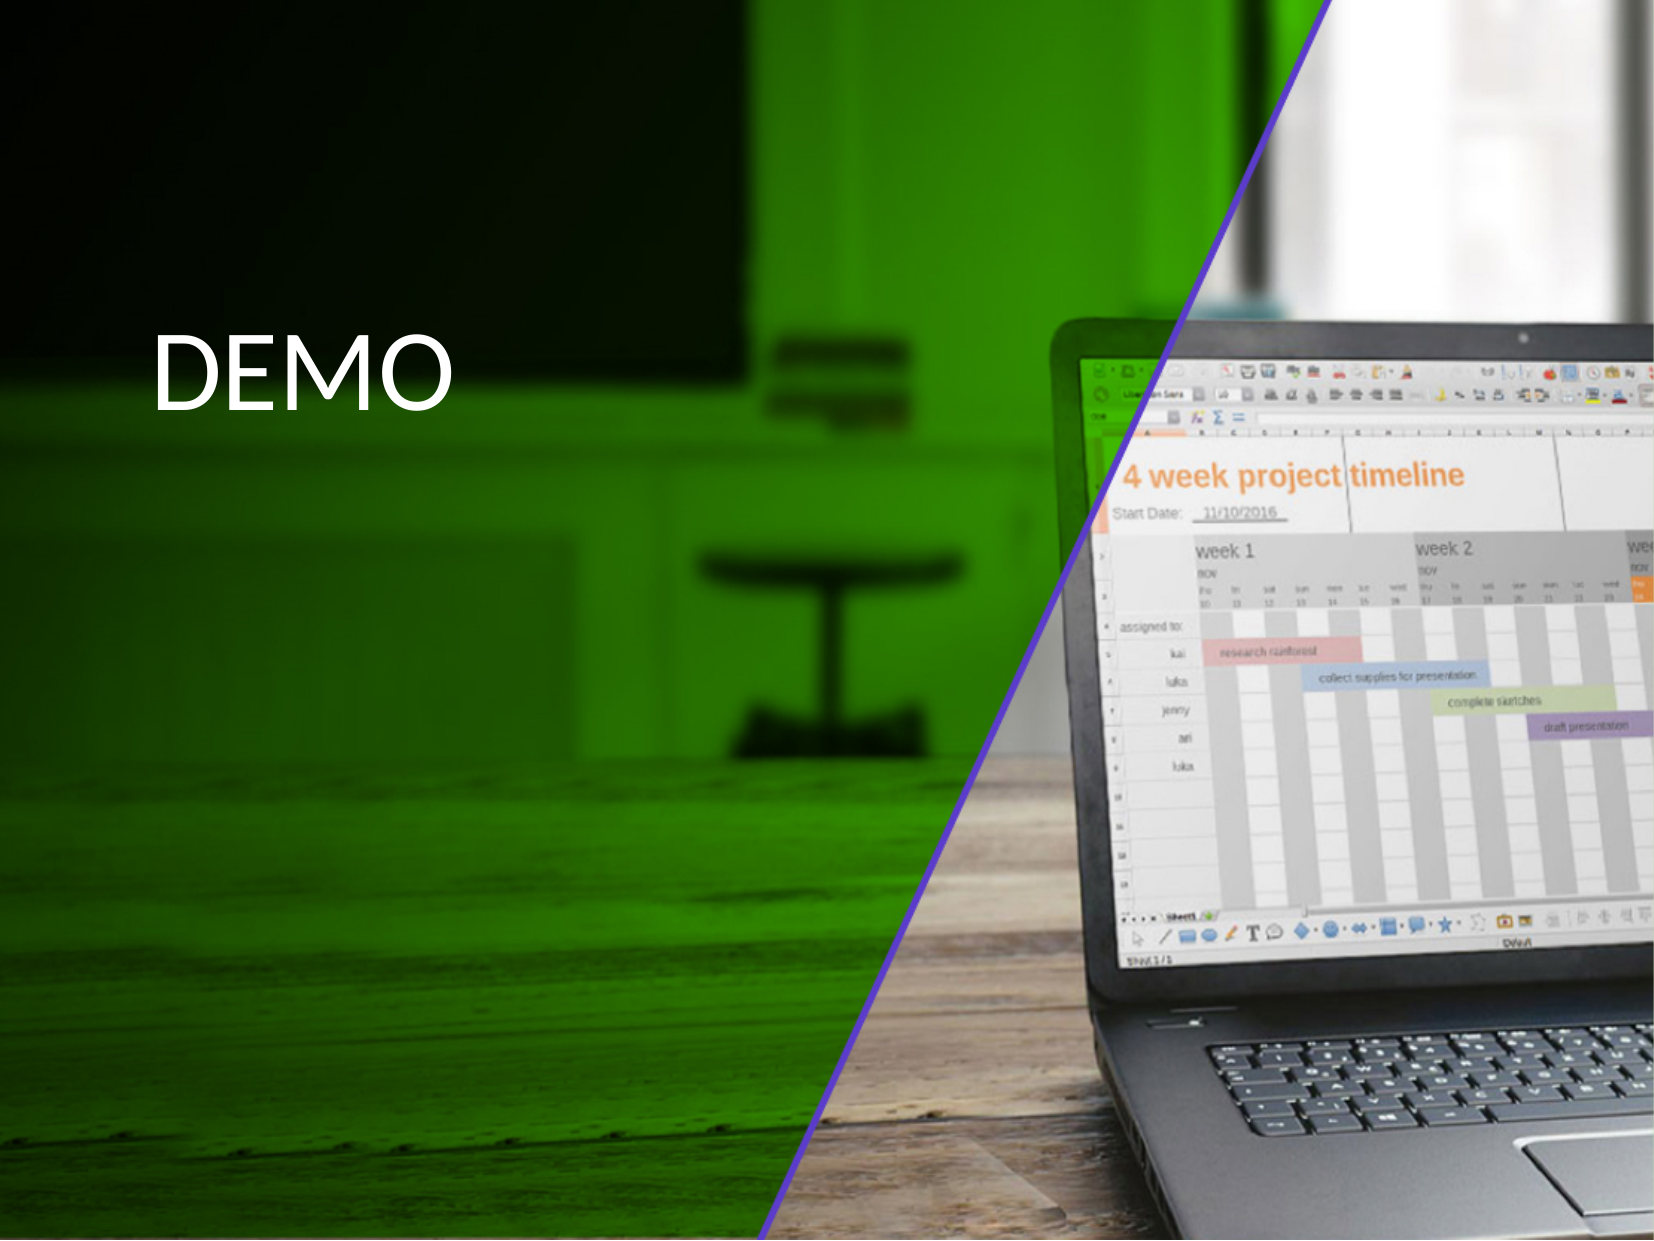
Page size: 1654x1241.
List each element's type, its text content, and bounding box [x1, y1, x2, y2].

picture [0, 0, 1654, 1240]
title DEMO [150, 220, 1095, 513]
